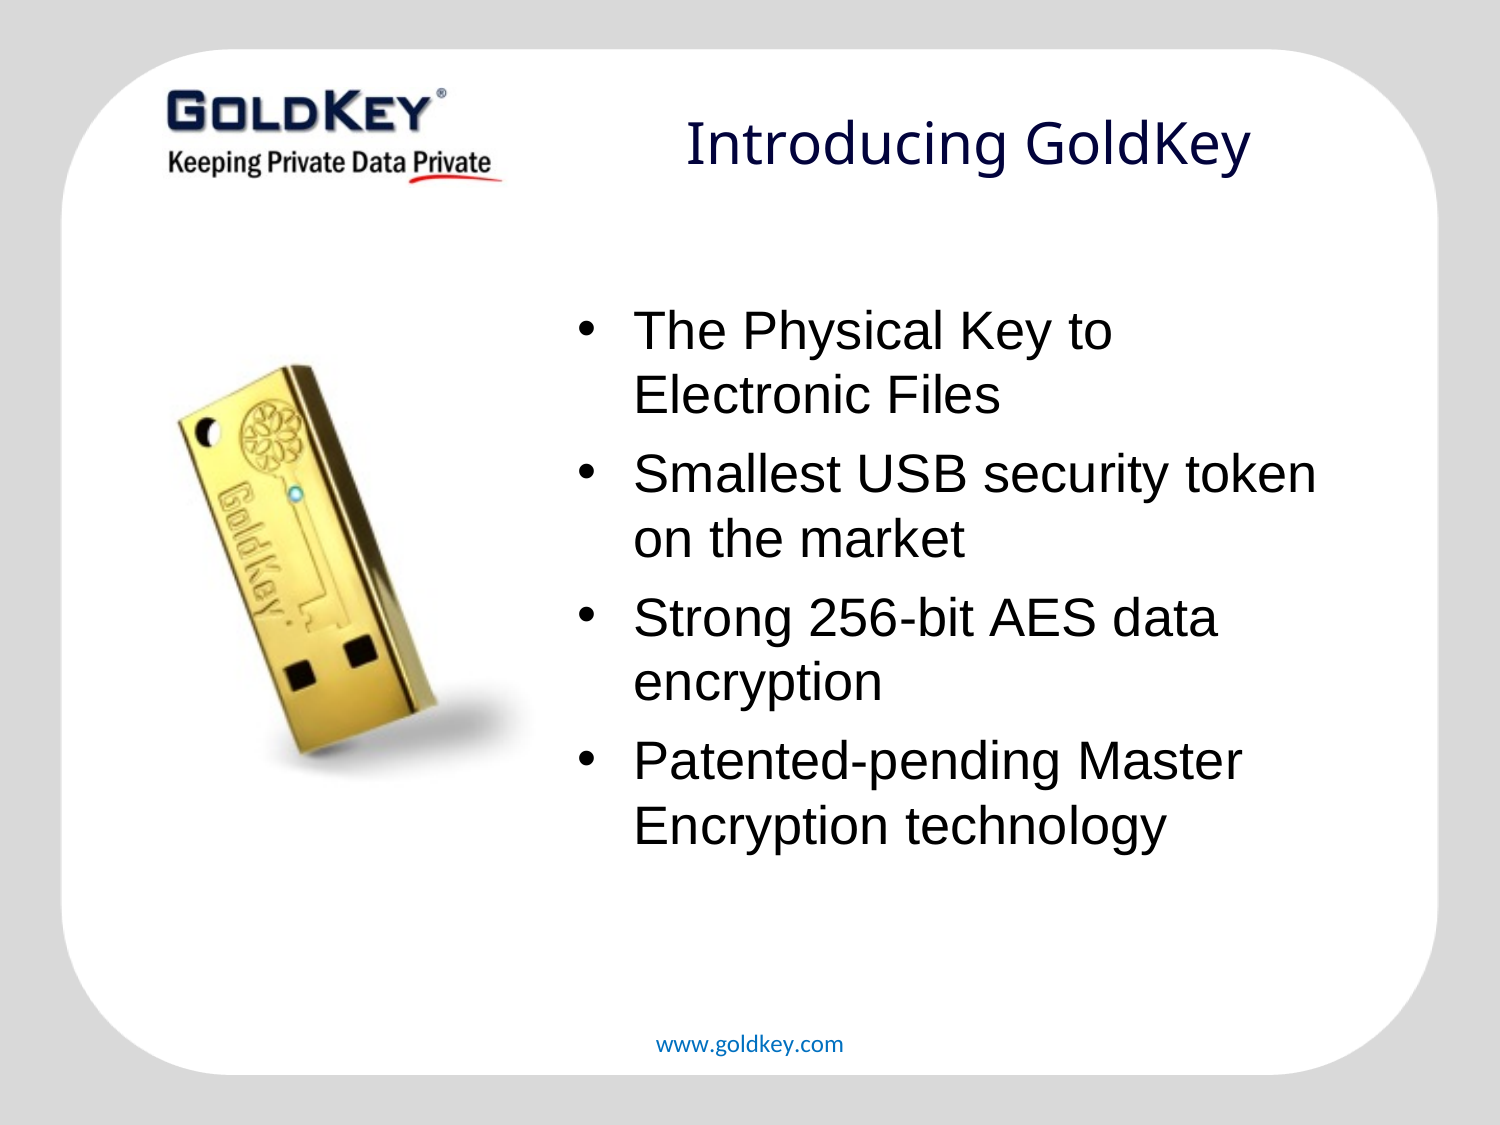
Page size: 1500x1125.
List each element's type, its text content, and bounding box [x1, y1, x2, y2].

list The Physical Key to Electronic Files Smallest USB security token on the market Strong 256-bit AES data encryption Patented-pending Master Encryption technology [562, 287, 1338, 943]
picture [57, 45, 1442, 1079]
title Introducing GoldKey [587, 98, 1351, 184]
